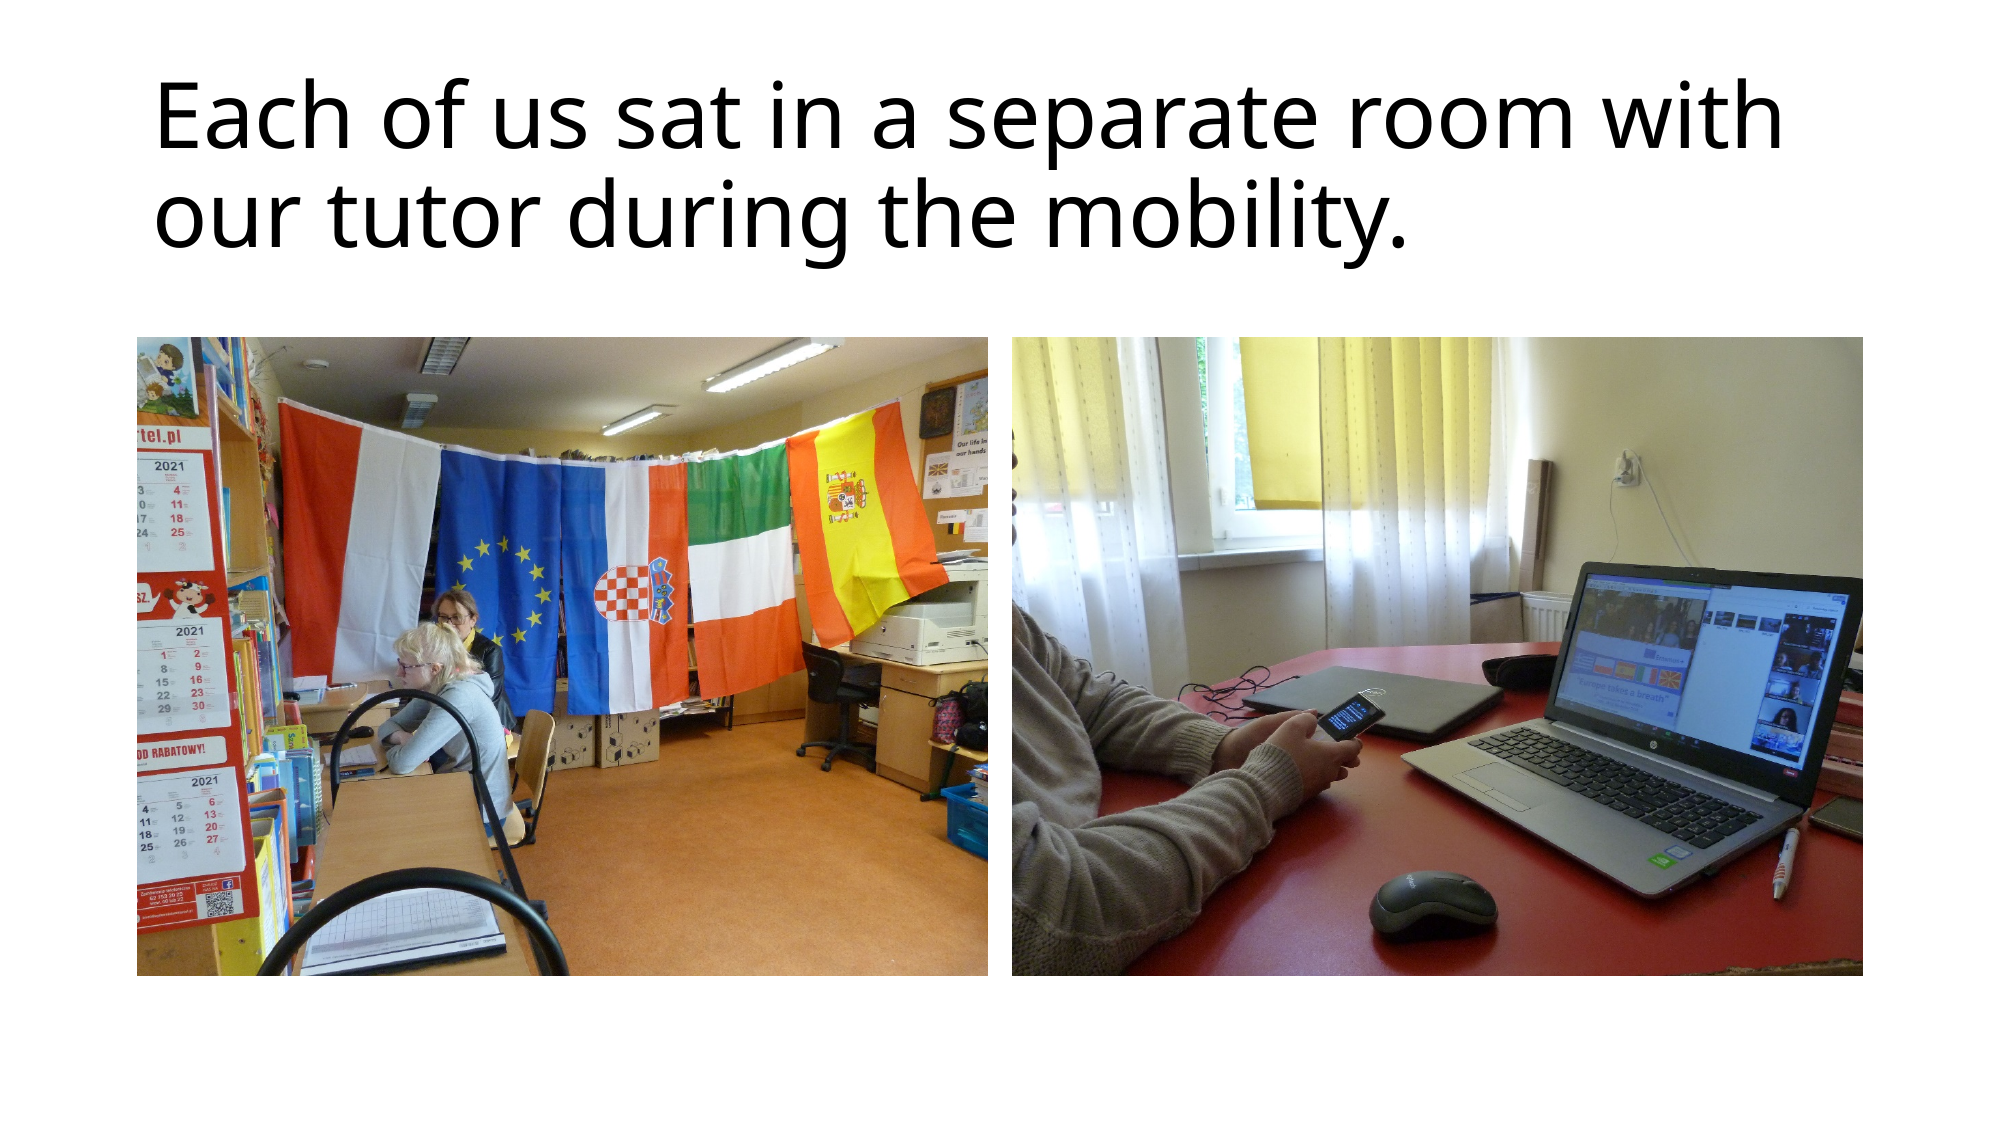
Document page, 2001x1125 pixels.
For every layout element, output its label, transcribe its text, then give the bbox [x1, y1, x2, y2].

picture [137, 337, 988, 976]
picture [1012, 337, 1863, 976]
title Each of us sat in a separate room with our tutor during the mobility. [137, 59, 1863, 278]
